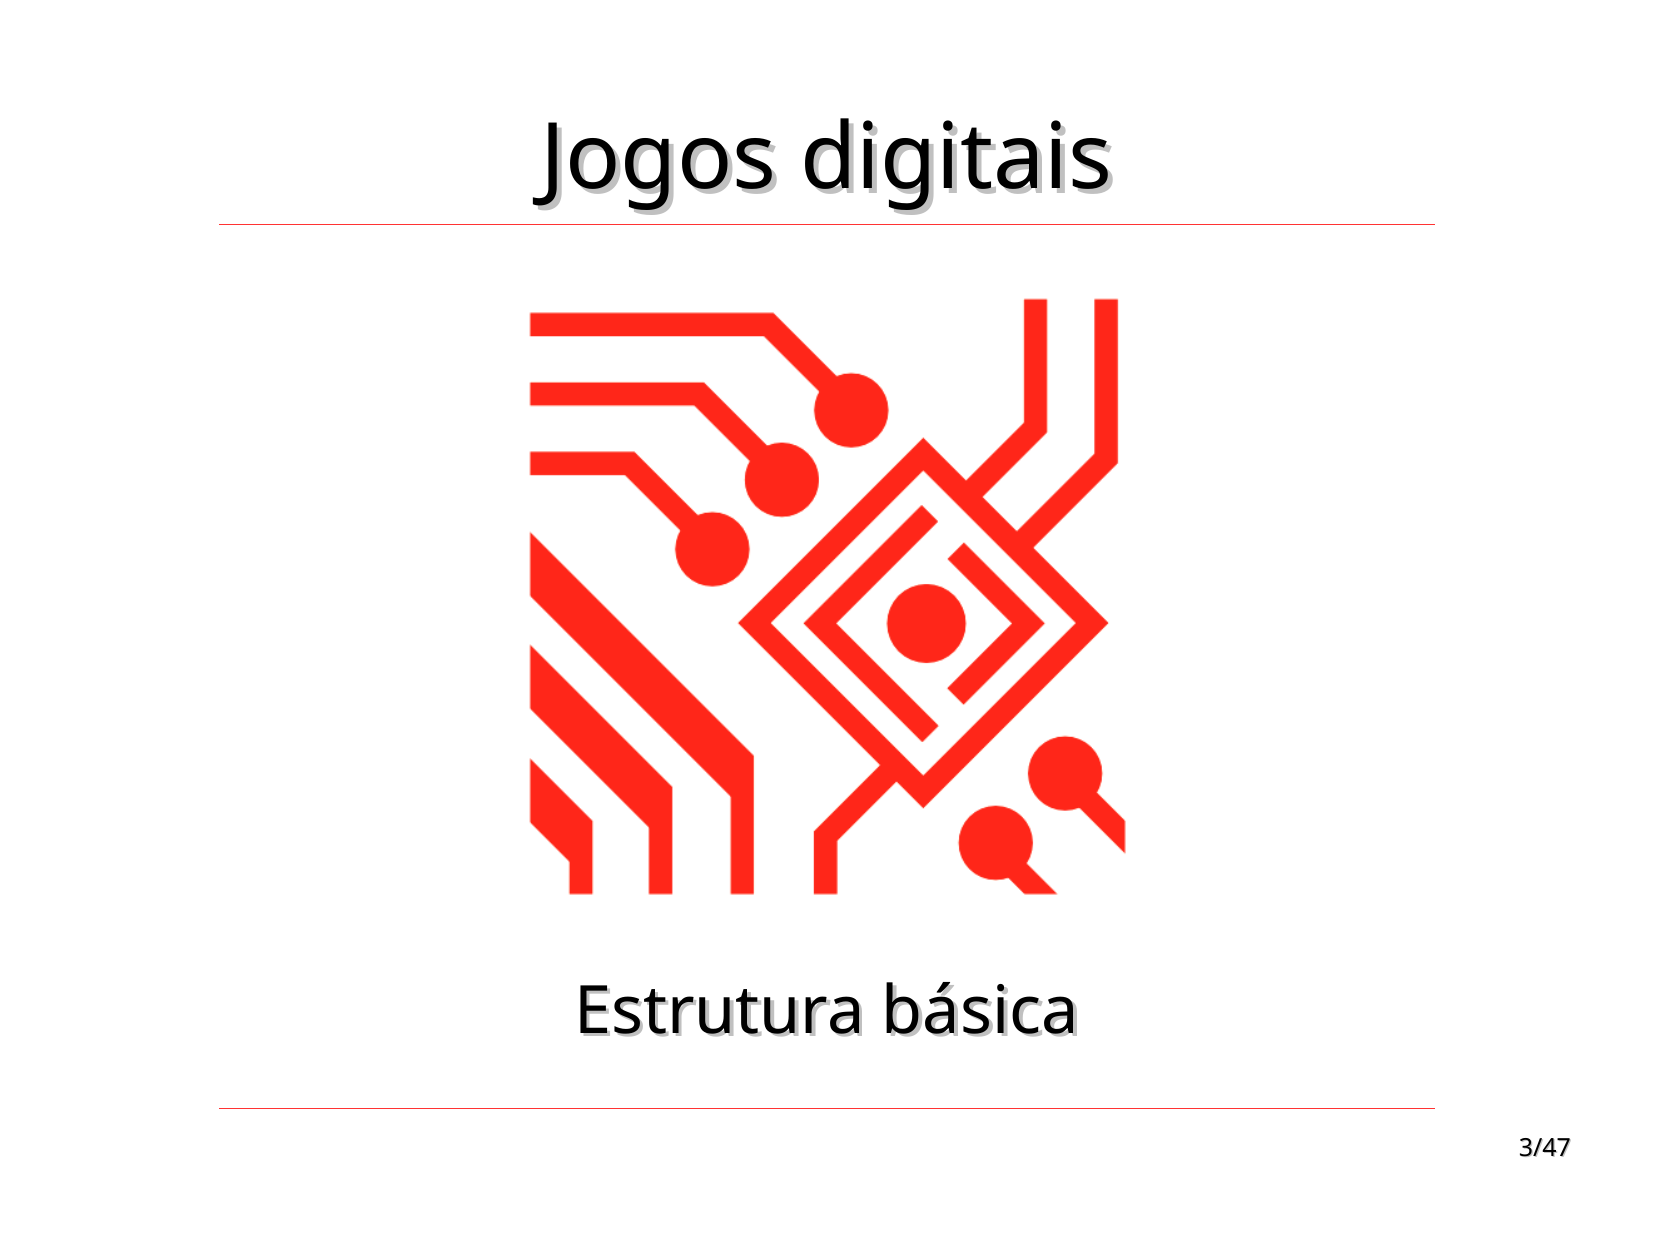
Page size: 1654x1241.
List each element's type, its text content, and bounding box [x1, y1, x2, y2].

picture [506, 275, 1147, 916]
text_box Estrutura básica [357, 954, 1297, 1055]
title Jogos digitais [82, 49, 1571, 257]
